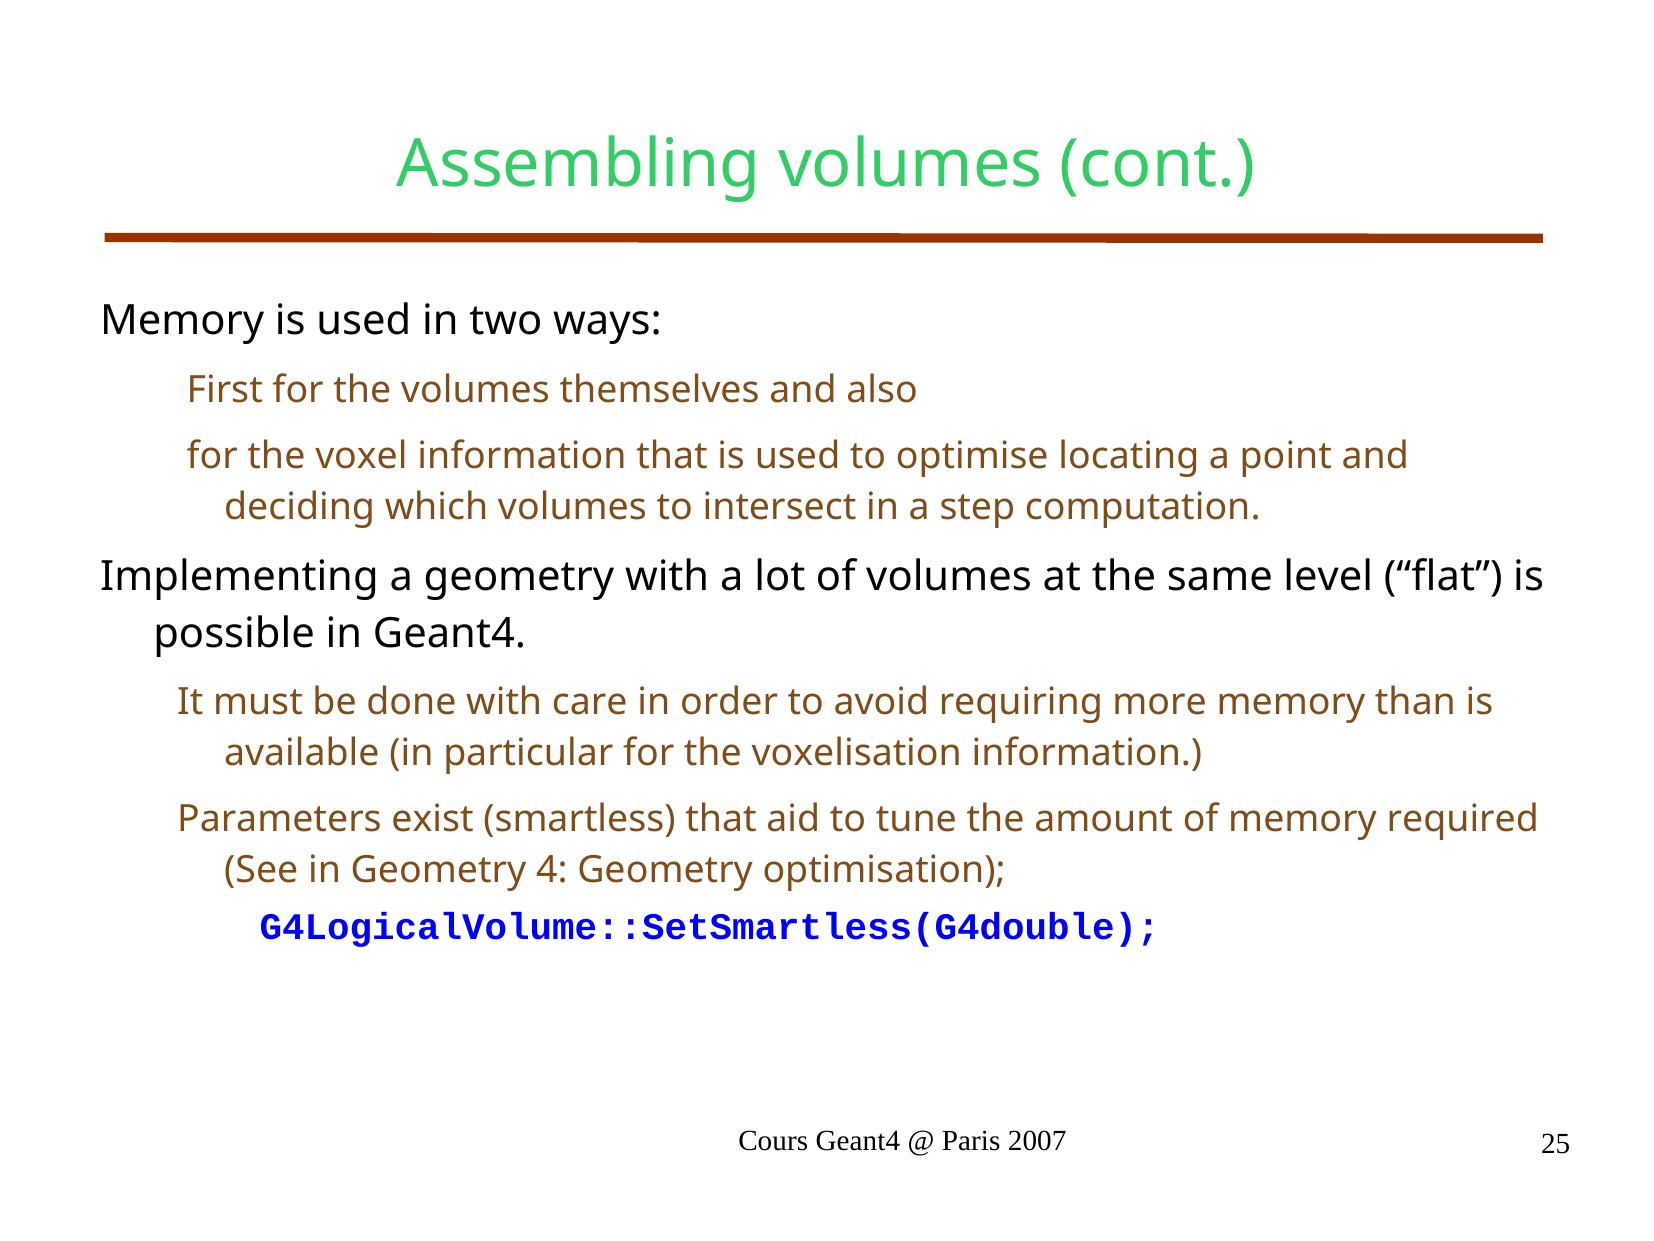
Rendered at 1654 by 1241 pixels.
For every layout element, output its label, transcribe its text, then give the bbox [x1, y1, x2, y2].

title Assembling volumes (cont.) [82, 56, 1571, 250]
list Memory is used in two ways: First for the volumes themselves and also for the voxel information that is used to optimise locating a point and deciding which volumes to intersect in a step computation. Implementing a geometry with a lot of volumes at the same level (“flat”) is possible in Geant4. It must be done with care in order to avoid requiring more memory than is available (in particular for the voxelisation information.) Parameters exist (smartless) that aid to tune the amount of memory required (See in Geometry 4: Geometry optimisation); G4LogicalVolume::SetSmartless(G4double); [82, 290, 1571, 1094]
